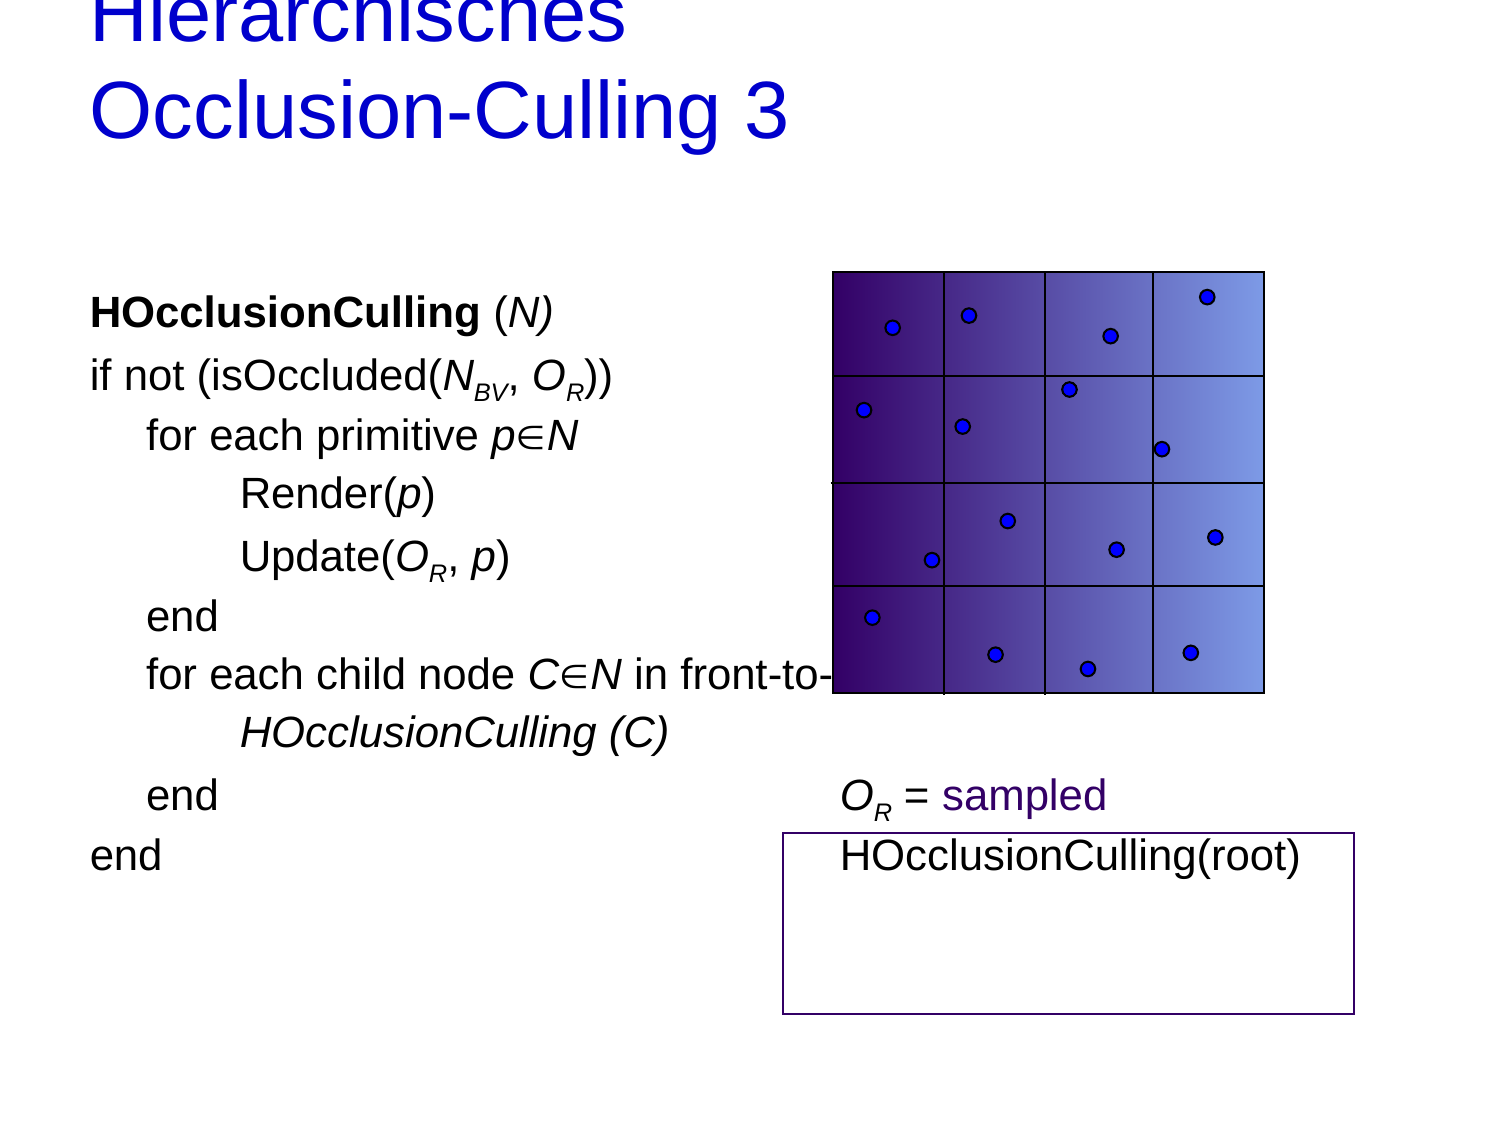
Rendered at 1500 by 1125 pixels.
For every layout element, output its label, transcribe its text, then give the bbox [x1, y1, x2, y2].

text_box [945, 377, 1044, 482]
text_box [1046, 484, 1152, 585]
text_box [832, 484, 943, 693]
text_box [832, 271, 944, 482]
title Hierarchisches Occlusion-Culling 3 [74, 0, 1313, 163]
text_box [1046, 587, 1152, 693]
text_box [1154, 377, 1265, 586]
text_box [945, 271, 1044, 375]
list HOcclusionCulling (N) if not (isOccluded(NBV, OR)) for each primitive pN Render(p) Update(OR, p) end for each child node CN in front-to-back order HOcclusionCulling (C) end OR = sampled end HOcclusionCulling(root) [784, 834, 1353, 1006]
text_box [945, 587, 1044, 693]
text_box [1046, 377, 1152, 482]
text_box [1154, 587, 1265, 693]
text_box [945, 484, 1044, 585]
list HOcclusionCulling (N) if not (isOccluded(NBV, OR)) for each primitive pN Render(p) Update(OR, p) end for each child node CN in front-to-back order HOcclusionCulling (C) end OR = sampled end HOcclusionCulling(root) [75, 282, 1426, 1006]
text_box [1046, 271, 1153, 375]
text_box [1154, 271, 1265, 376]
